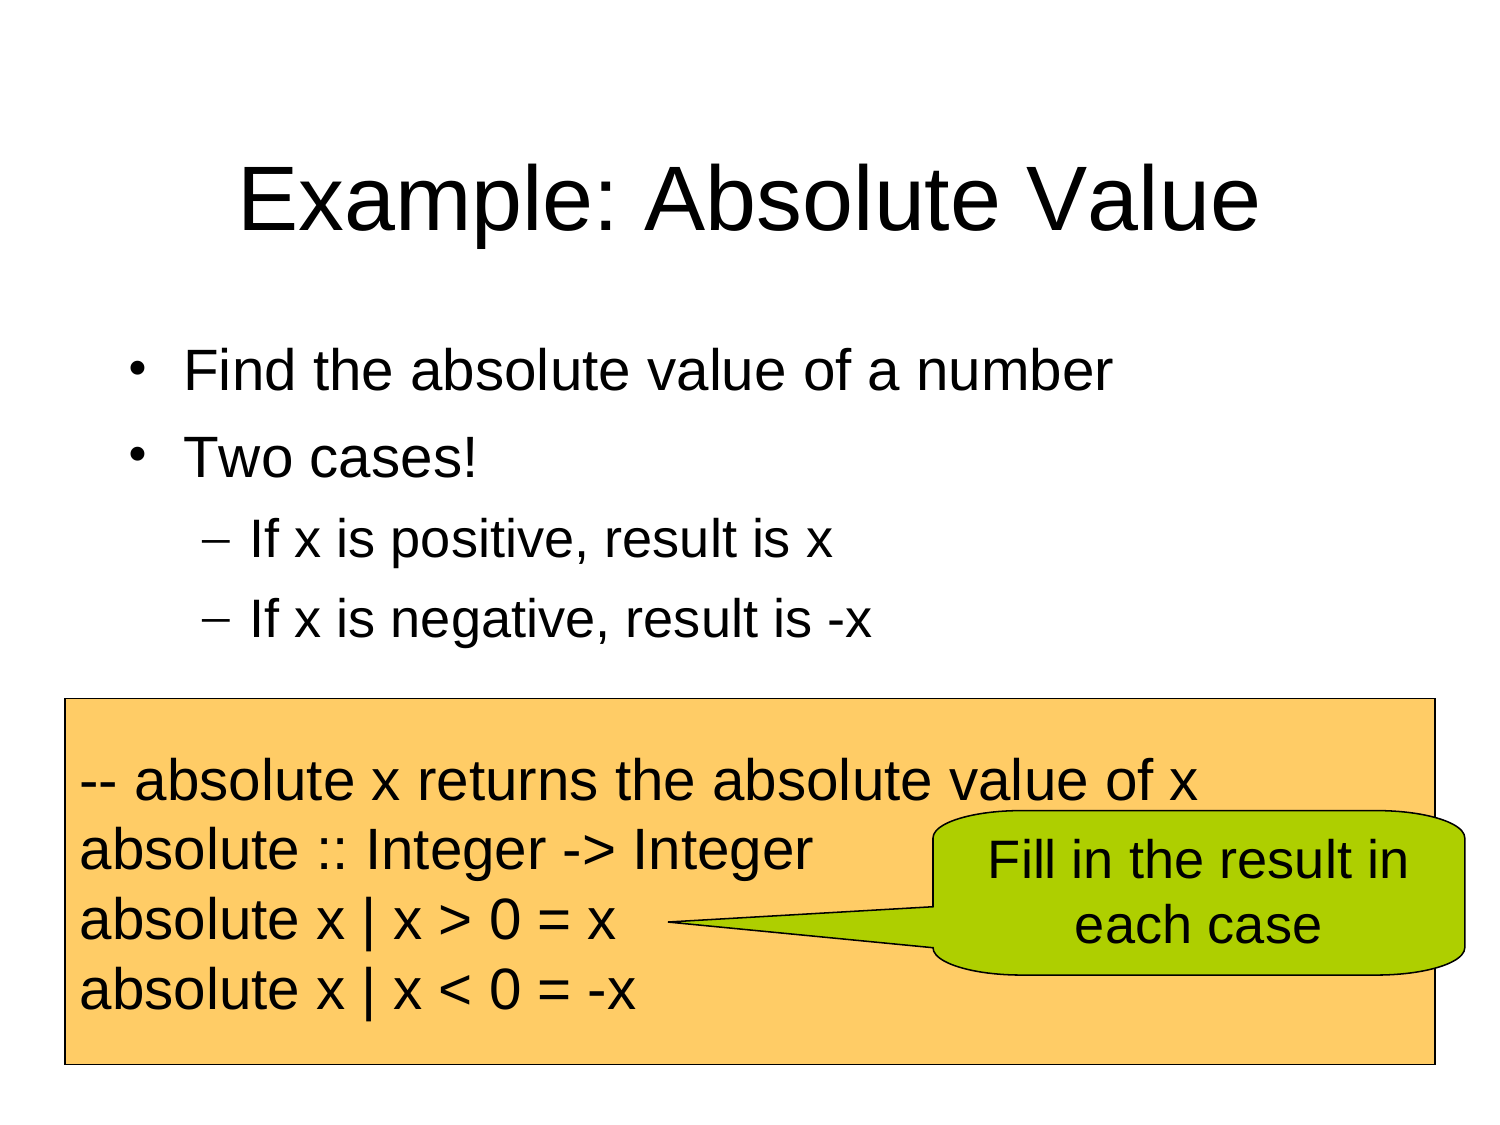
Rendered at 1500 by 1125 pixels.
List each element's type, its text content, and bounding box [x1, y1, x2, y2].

list Find the absolute value of a number Two cases! If x is positive, result is x If x is negative, result is -x [112, 324, 1388, 698]
text_box Fill in the result in each case [667, 810, 1465, 976]
text_box -- absolute x returns the absolute value of x absolute :: Integer -> Integer absolute x | x > 0 = x absolute x | x < 0 = -x [64, 698, 1436, 1065]
title Example: Absolute Value [112, 99, 1388, 288]
